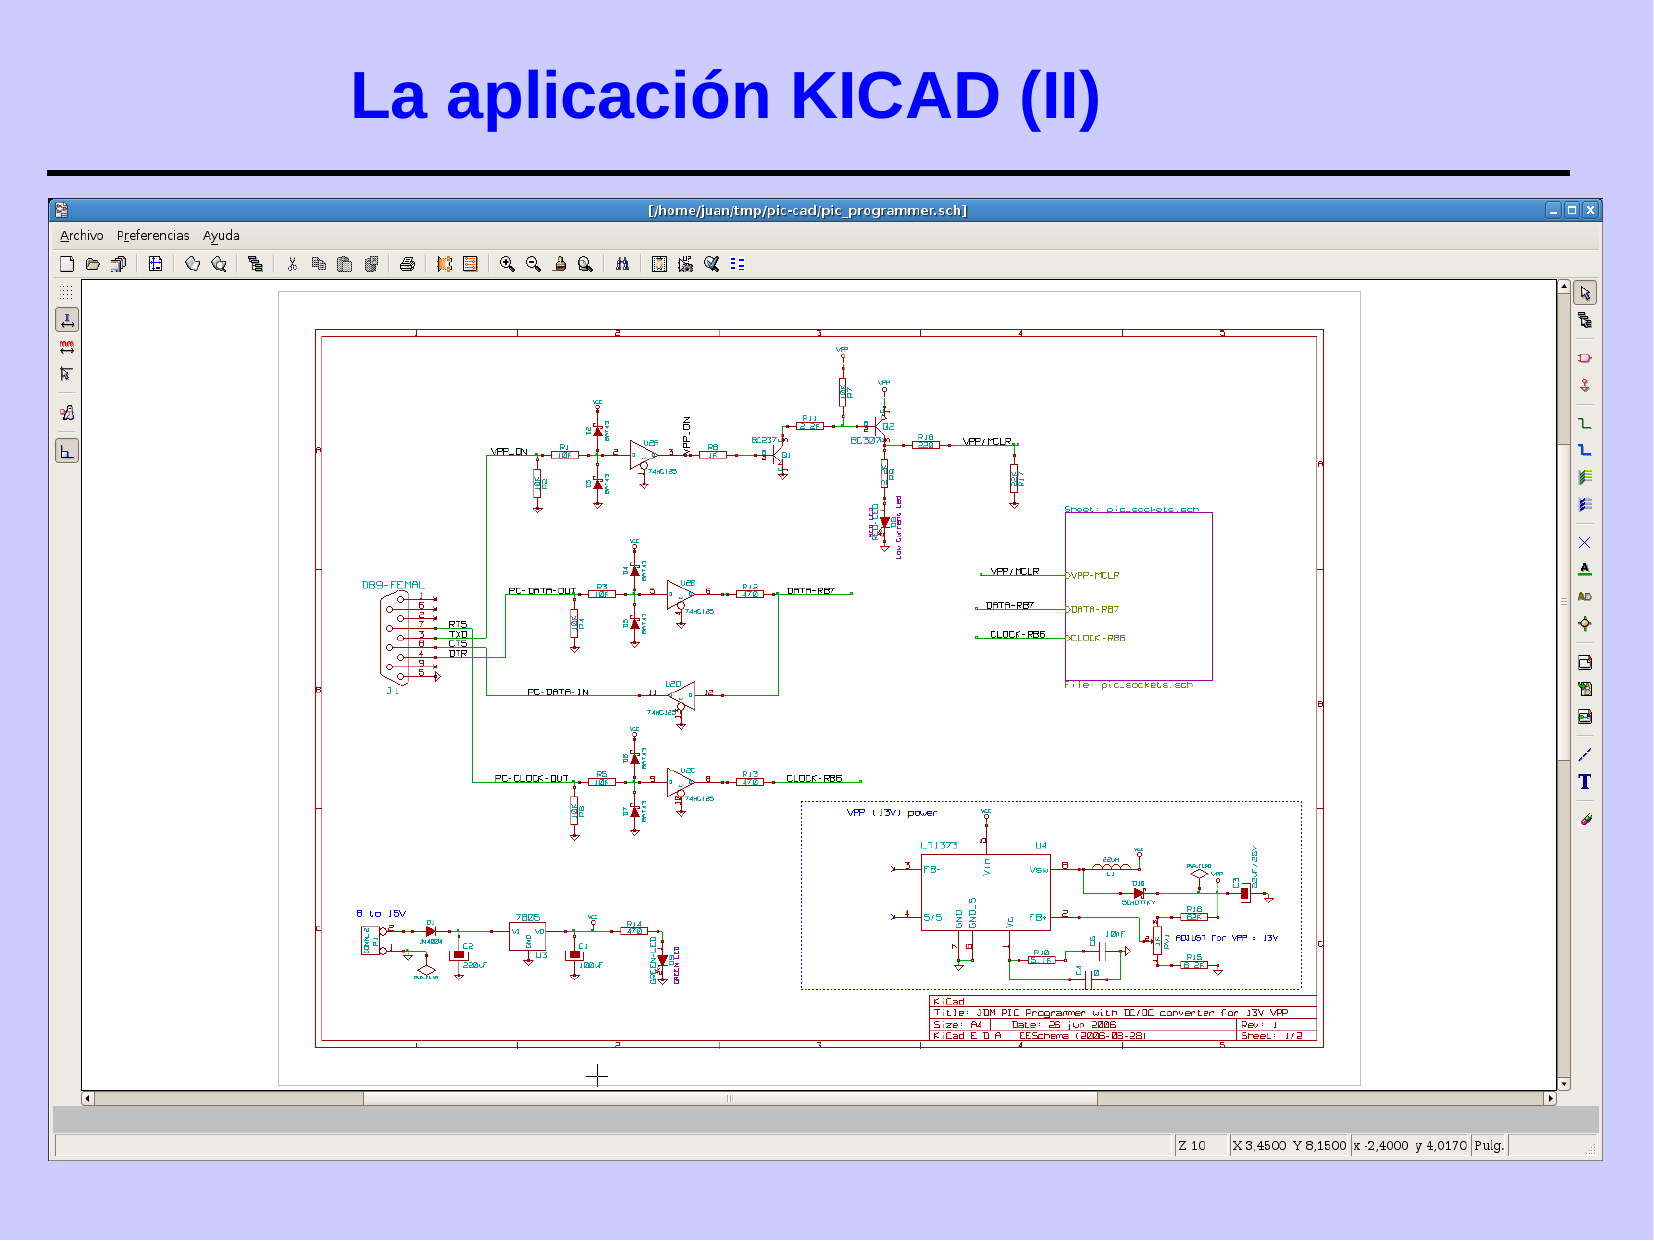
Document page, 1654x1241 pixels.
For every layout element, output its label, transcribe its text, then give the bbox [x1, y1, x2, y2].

picture [48, 198, 1603, 1161]
title La aplicación KICAD (II) [88, 0, 1364, 170]
